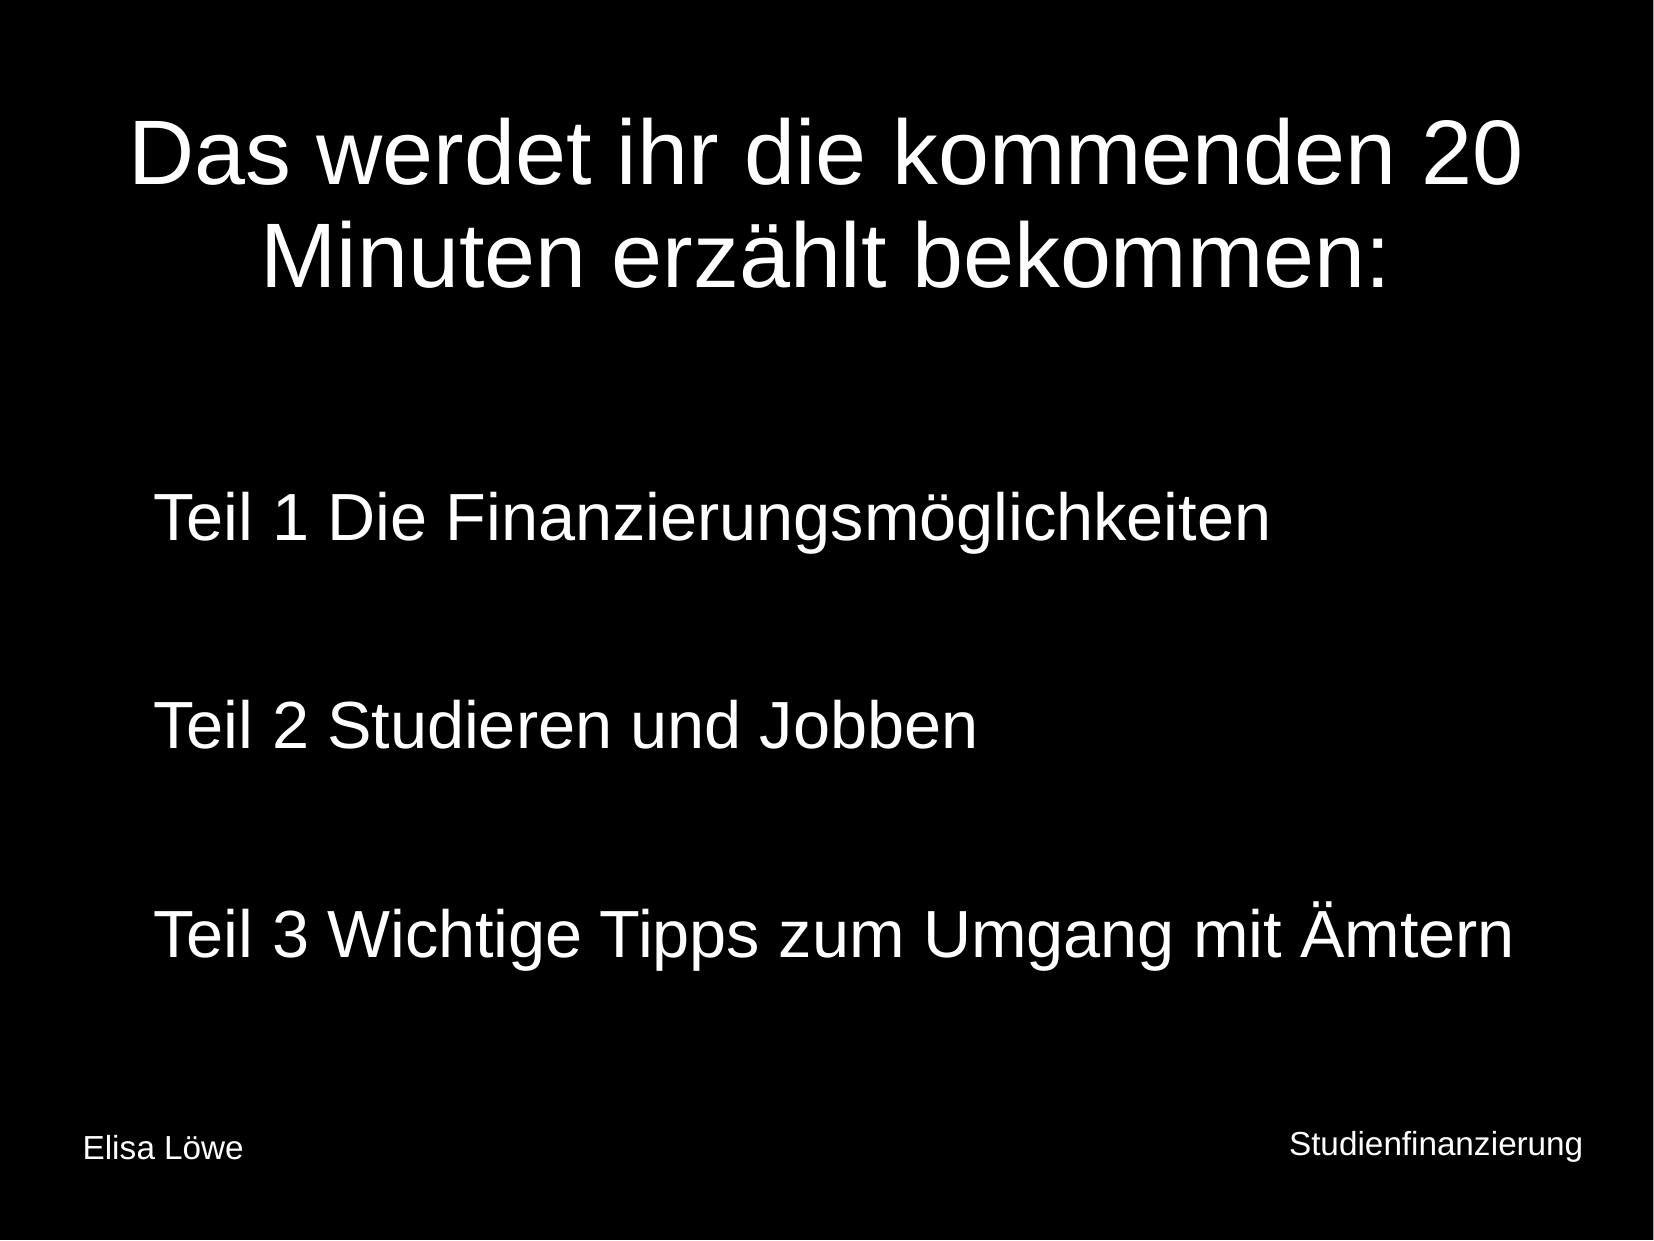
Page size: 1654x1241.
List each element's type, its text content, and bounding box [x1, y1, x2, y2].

list Teil 1 Die Finanzierungsmöglichkeiten Teil 2 Studieren und Jobben Teil 3 Wichtige Tipps zum Umgang mit Ämtern [82, 290, 1571, 1109]
title Das werdet ihr die kommenden 20 Minuten erzählt bekommen: [82, 0, 1571, 290]
